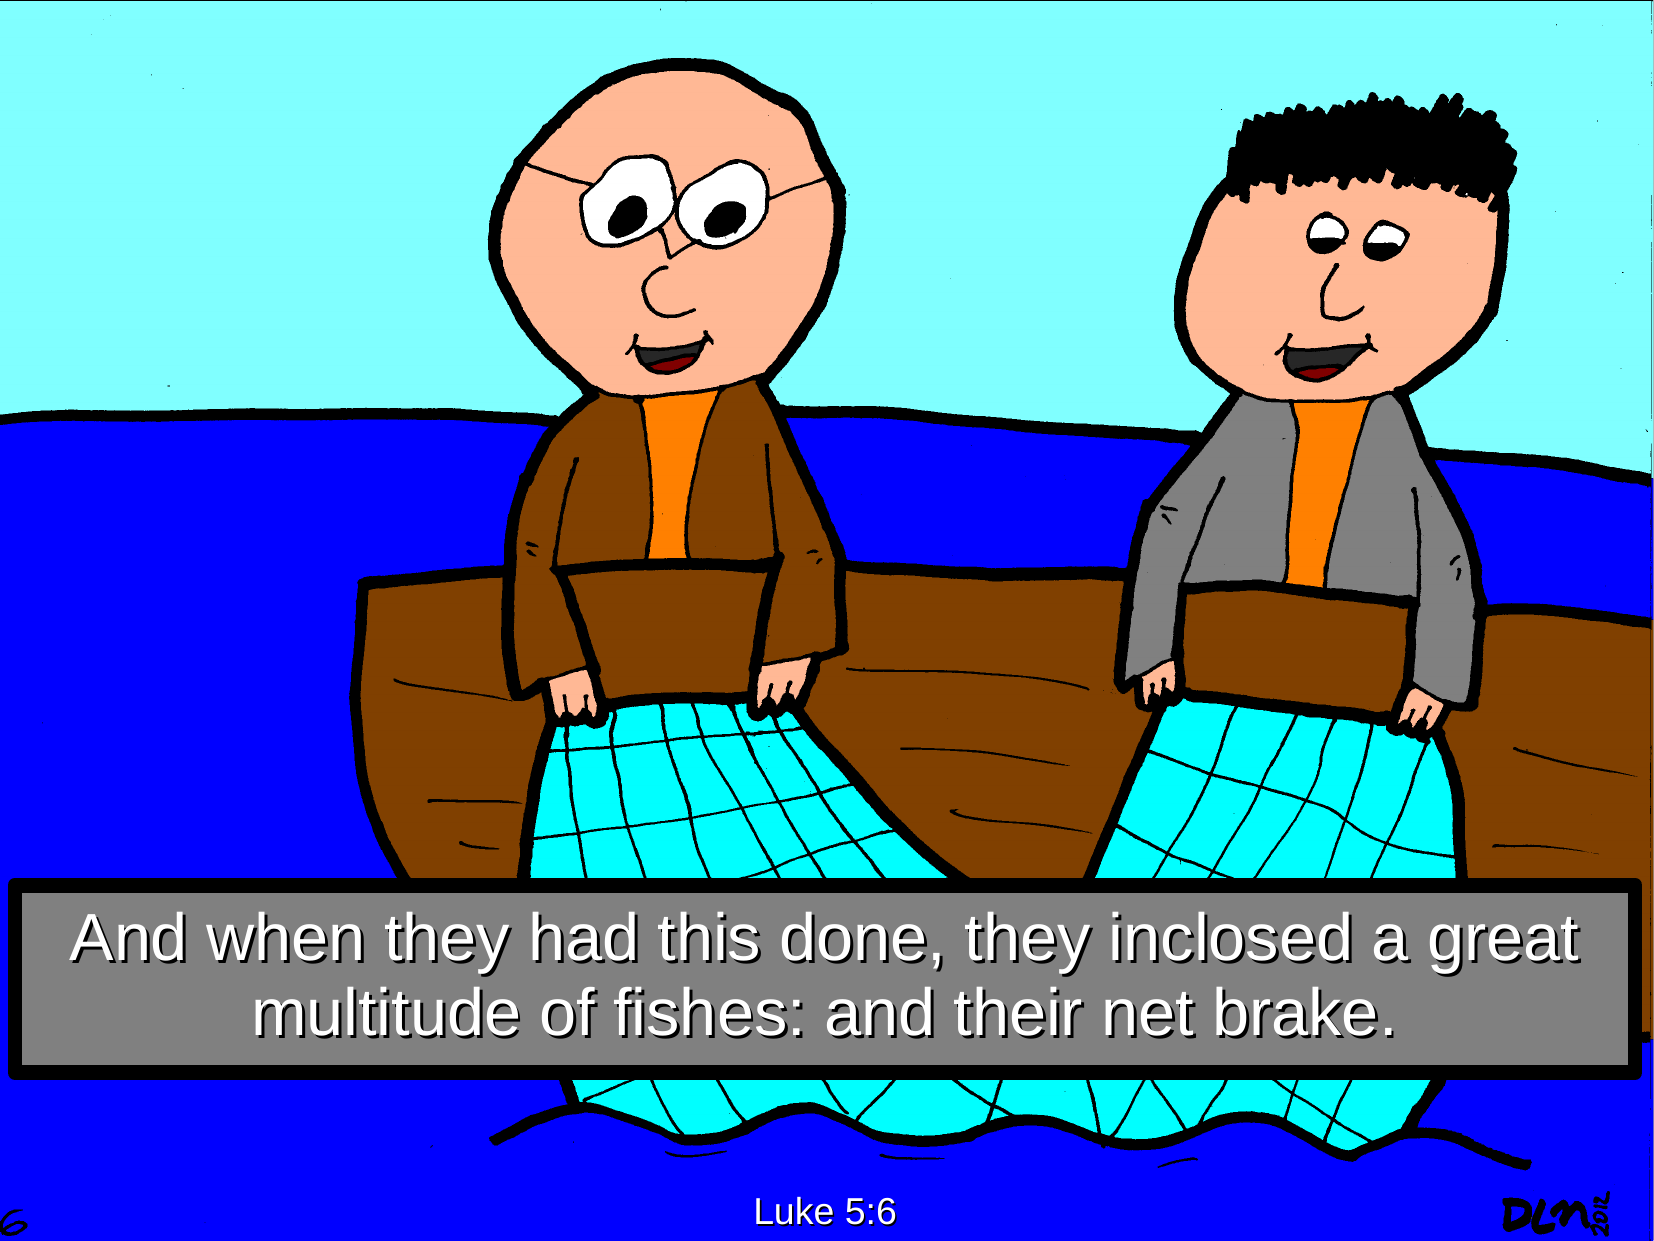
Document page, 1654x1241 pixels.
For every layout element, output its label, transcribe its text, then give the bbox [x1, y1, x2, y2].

text_box Luke 5:6 [0, 1183, 1651, 1241]
text_box And when they had this done, they inclosed a great multitude of fishes: and their net brake. [15, 885, 1636, 1073]
picture [0, 1, 1654, 1241]
